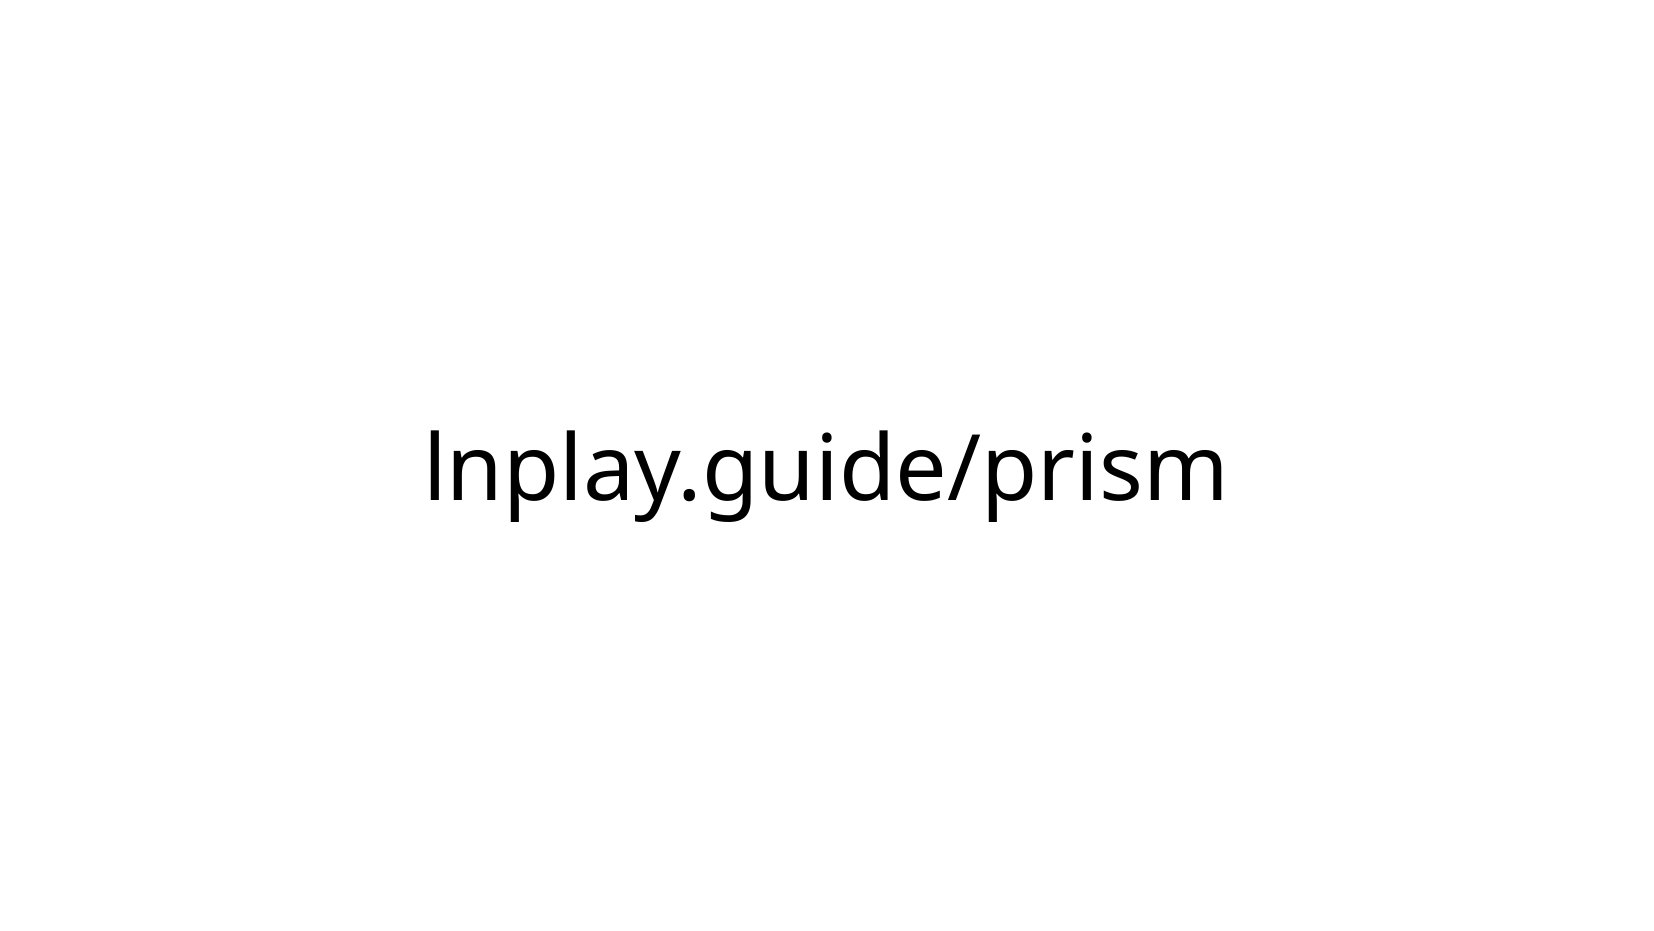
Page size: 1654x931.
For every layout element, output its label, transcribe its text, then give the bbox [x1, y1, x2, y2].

title lnplay.guide/prism [0, 0, 1654, 931]
